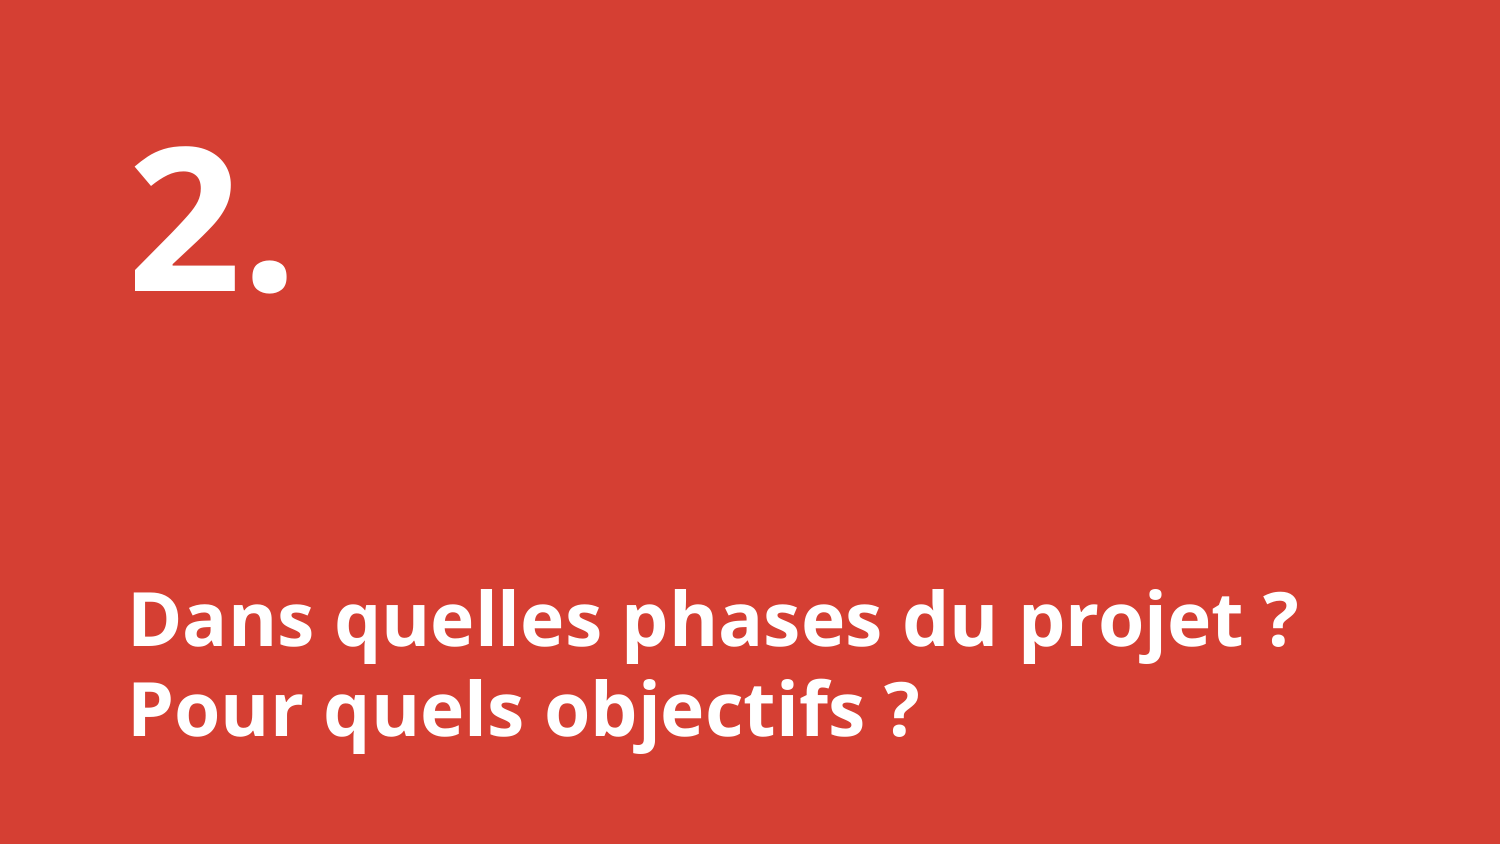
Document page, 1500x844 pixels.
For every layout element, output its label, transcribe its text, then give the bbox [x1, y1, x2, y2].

title 2. Dans quelles phases du projet ? Pour quels objectifs ? [112, 106, 1388, 737]
